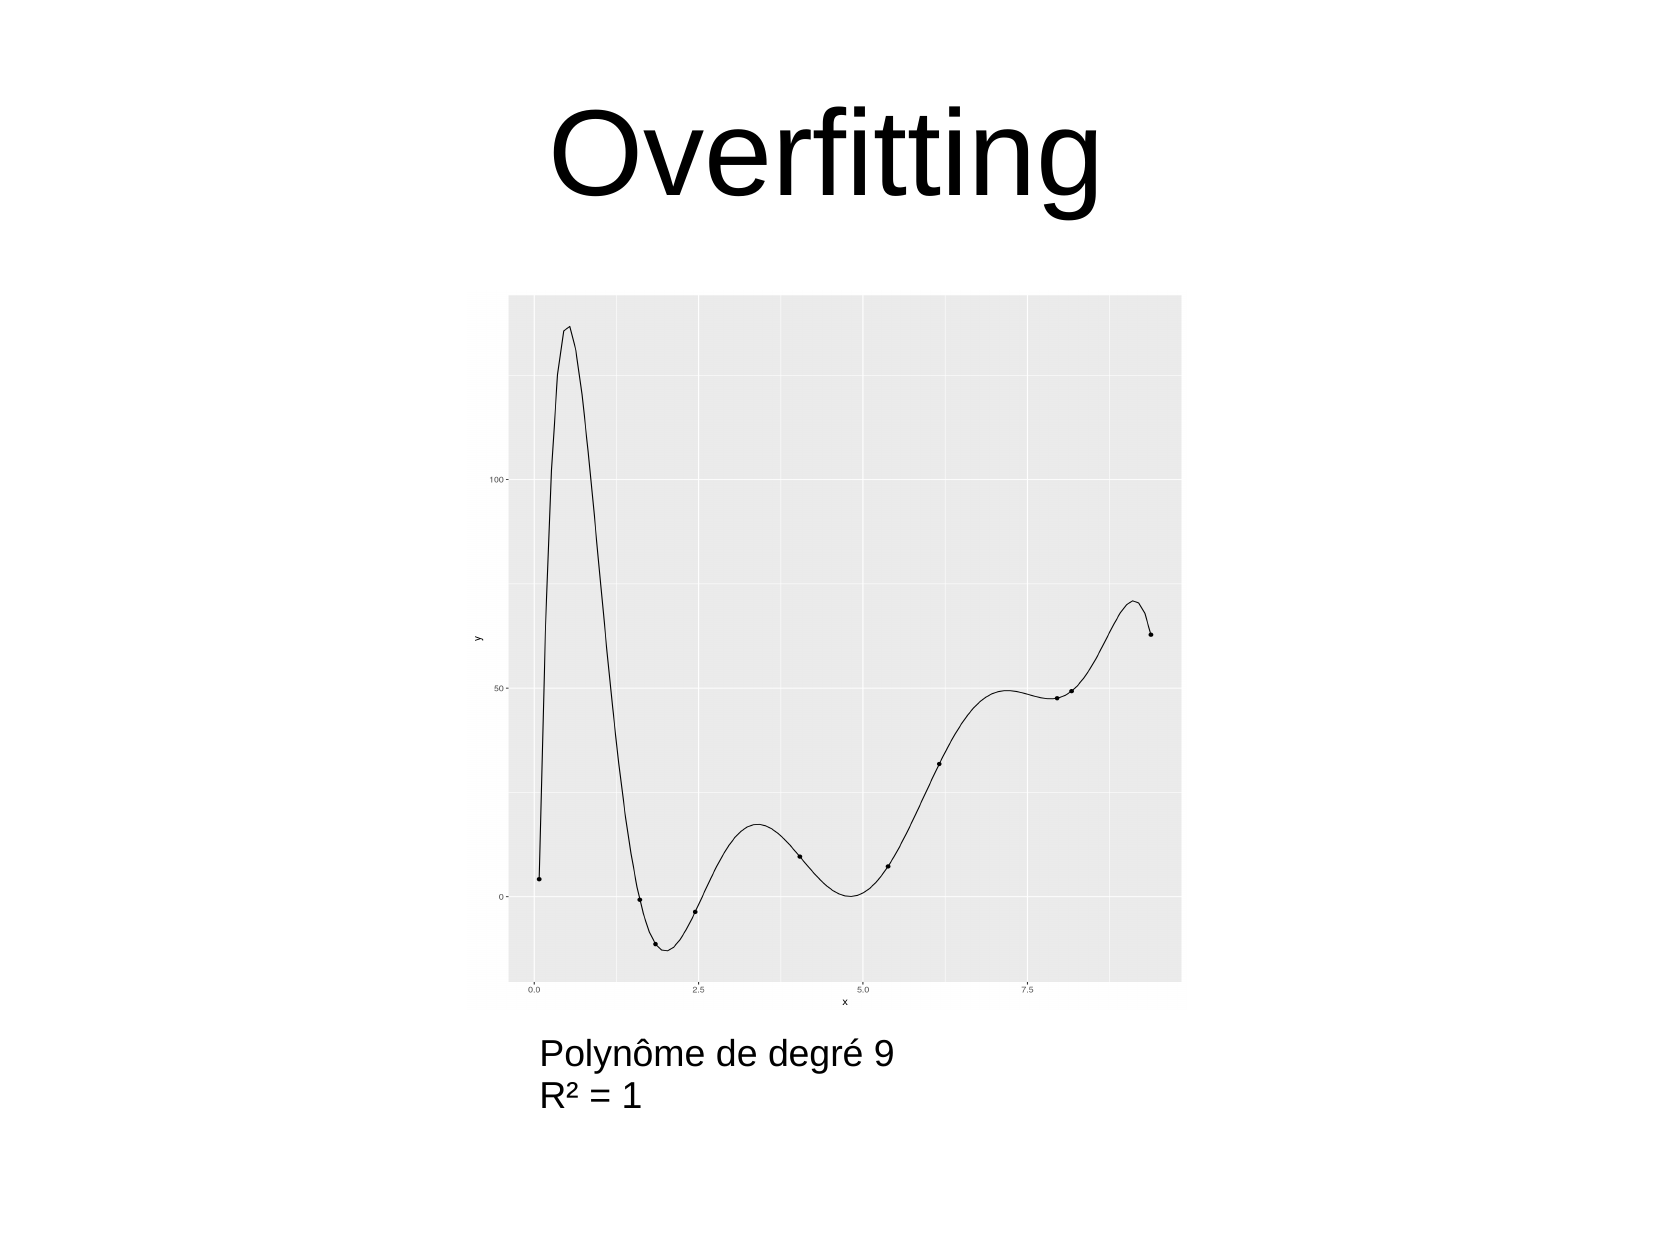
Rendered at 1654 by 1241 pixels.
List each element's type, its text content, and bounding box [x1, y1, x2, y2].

title Overfitting [82, 49, 1571, 257]
text_box Polynôme de degré 9 R² = 1 [524, 1024, 1177, 1166]
picture [467, 290, 1187, 1010]
